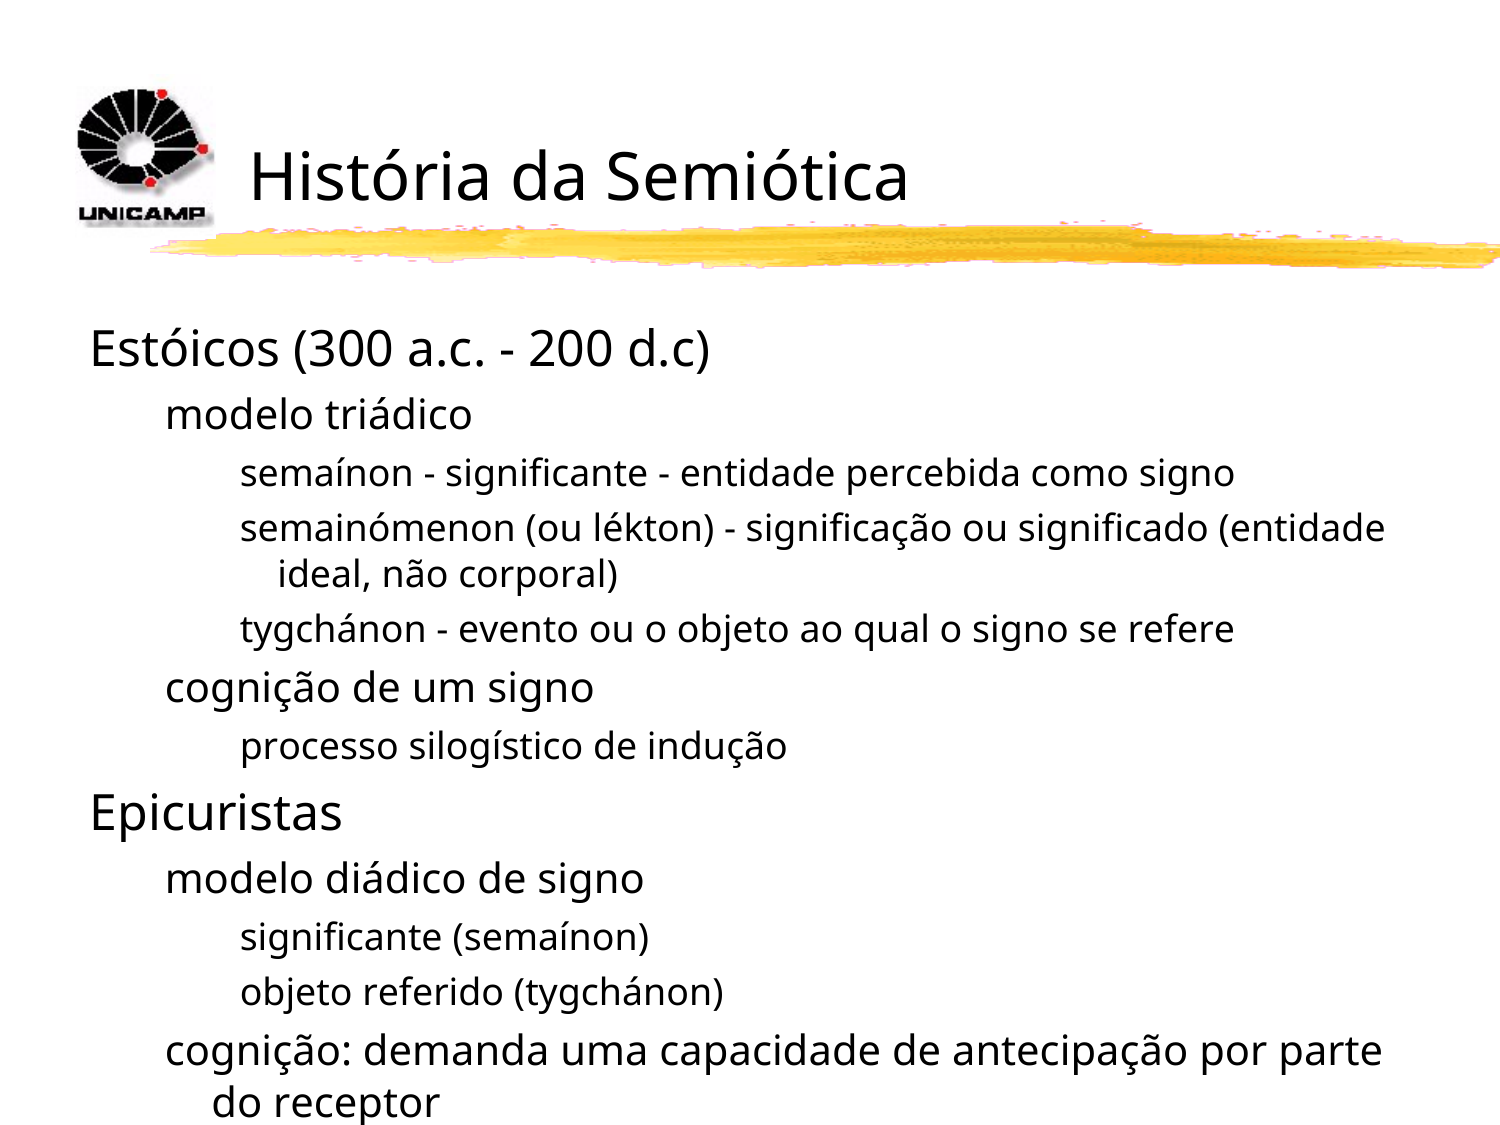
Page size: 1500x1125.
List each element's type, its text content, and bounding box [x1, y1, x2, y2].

picture [75, 74, 1500, 279]
title História da Semiótica [233, 37, 1434, 225]
list Estóicos (300 a.c. - 200 d.c) modelo triádico semaínon - significante - entidade percebida como signo semainómenon (ou lékton) - significação ou significado (entidade ideal, não corporal) tygchánon - evento ou o objeto ao qual o signo se refere cognição de um signo processo silogístico de indução Epicuristas modelo diádico de signo significante (semaínon) objeto referido (tygchánon) cognição: demanda uma capacidade de antecipação por parte do receptor [74, 309, 1417, 1051]
